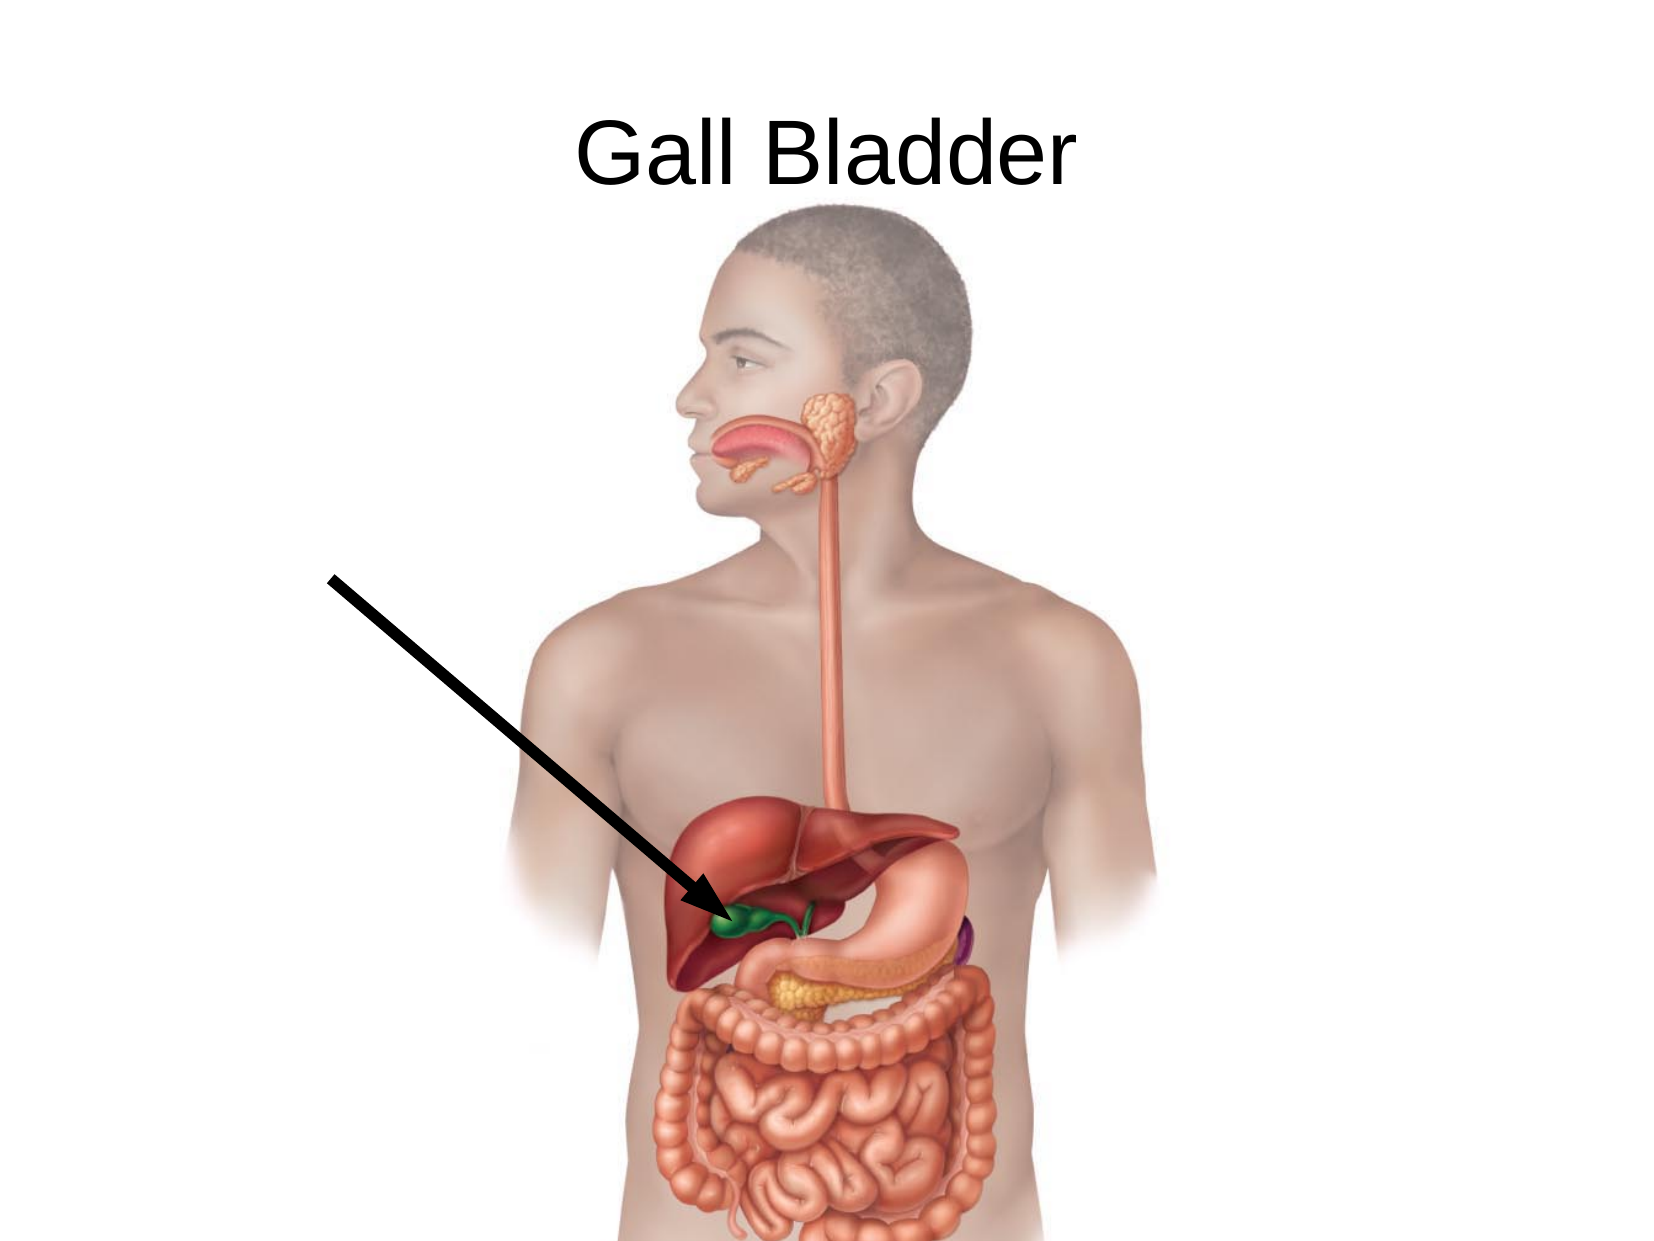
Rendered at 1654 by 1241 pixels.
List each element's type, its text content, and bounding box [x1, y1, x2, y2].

title Gall Bladder [82, 49, 1571, 257]
picture [106, 177, 1654, 1241]
